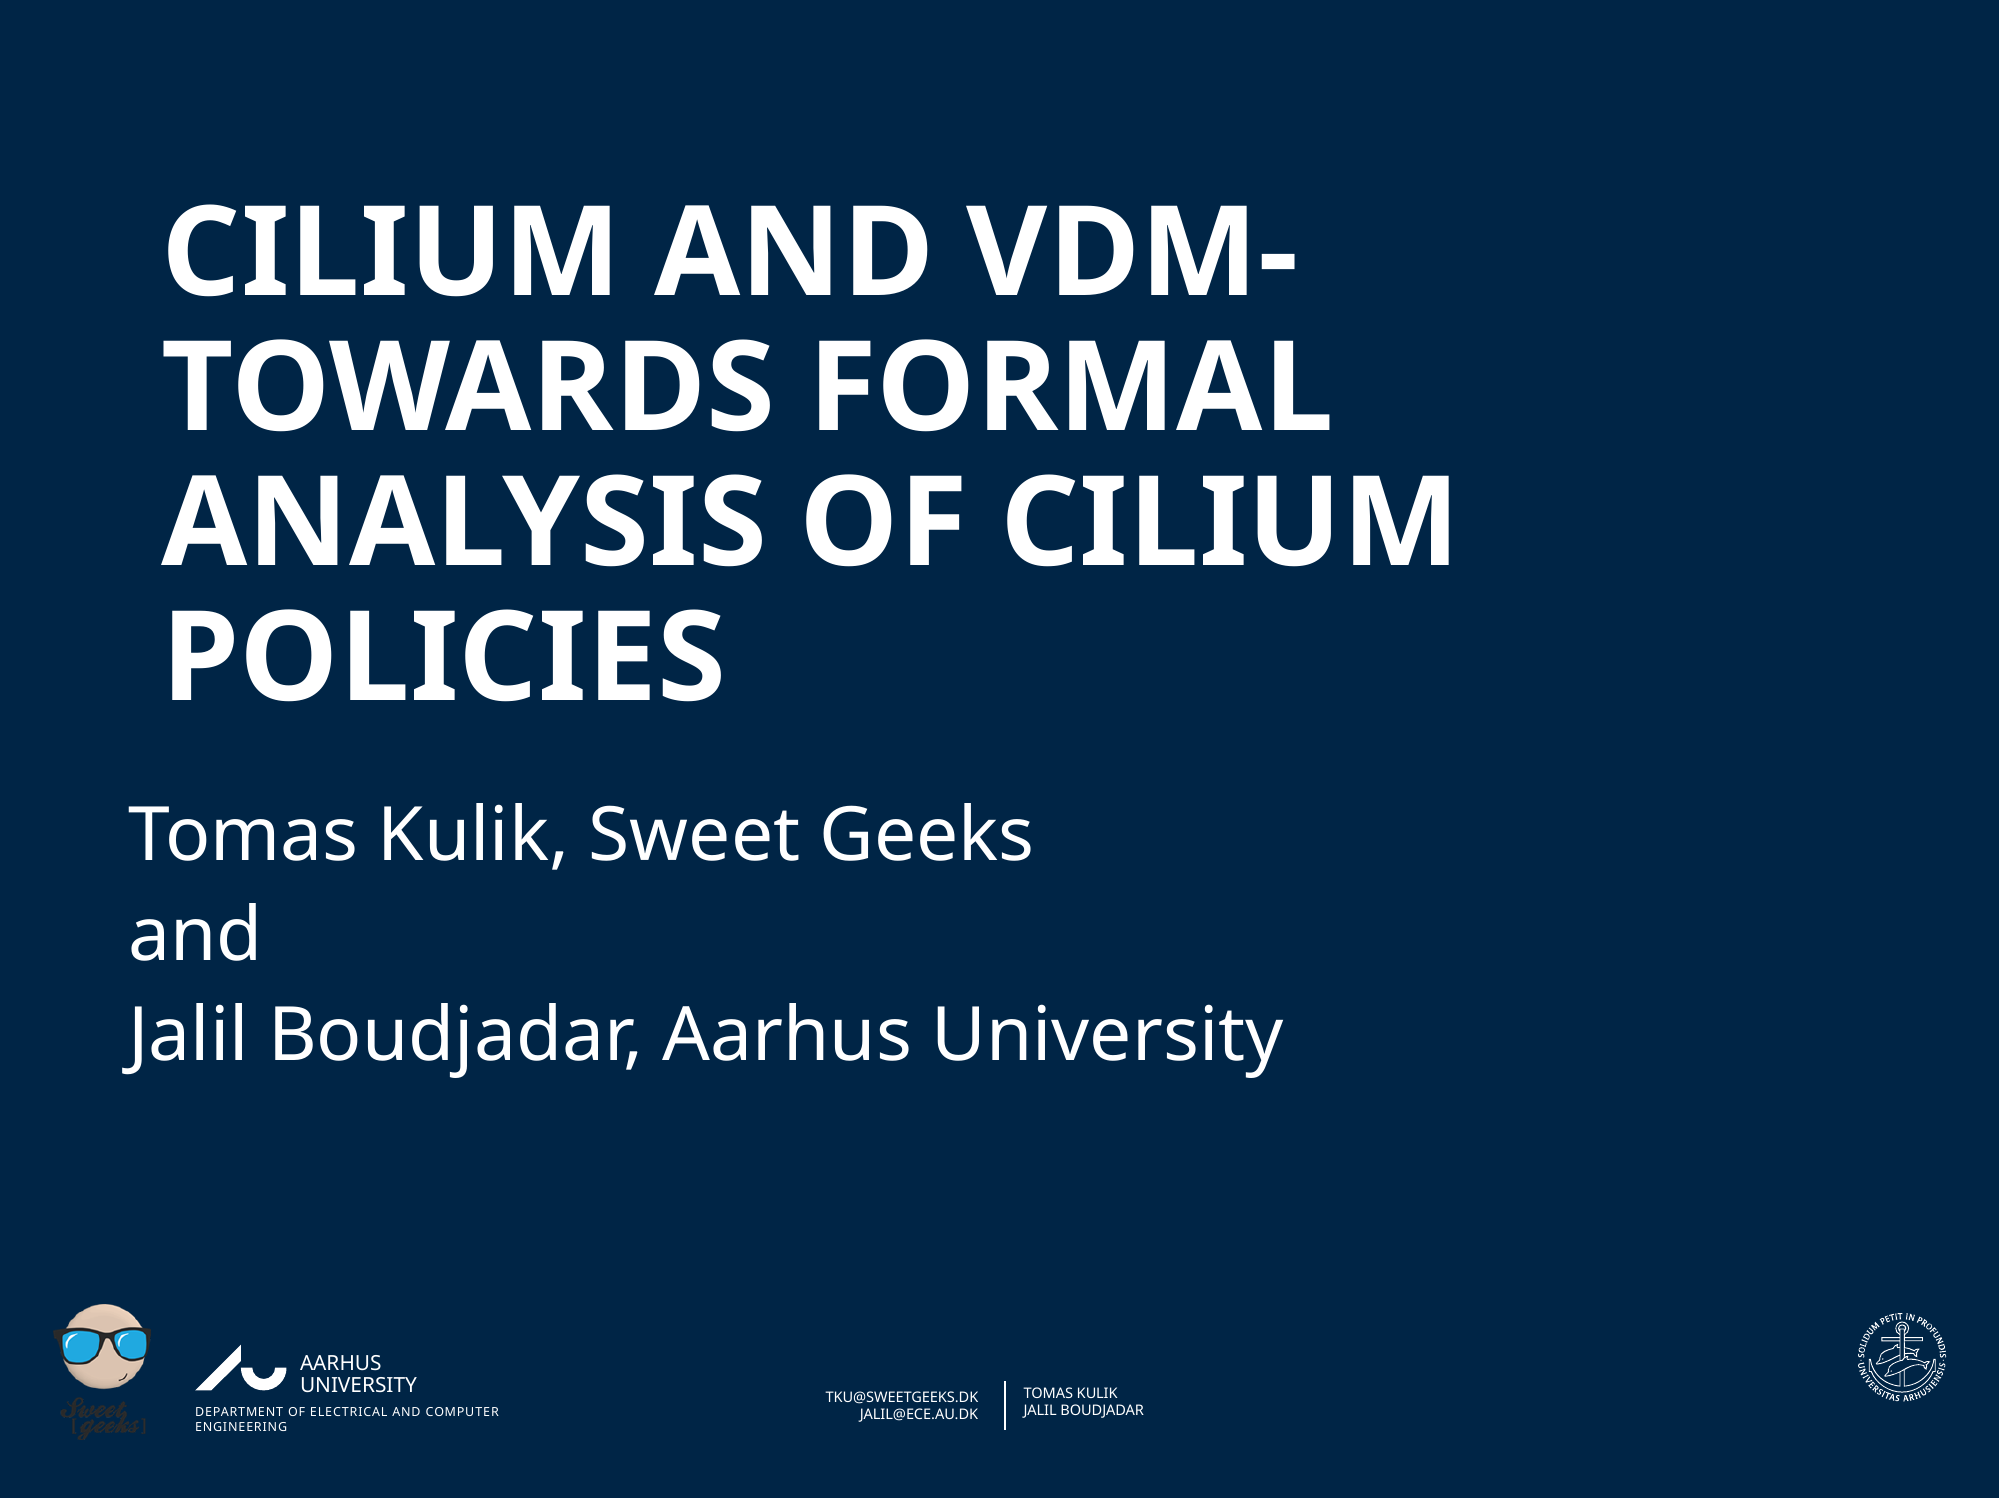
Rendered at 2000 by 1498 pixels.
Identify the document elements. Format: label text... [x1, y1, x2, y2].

picture [0, 0, 2000, 1498]
text_box Tomas Kulik, Sweet Geeks and Jalil Boudjadar, Aarhus University [113, 767, 1661, 1083]
title Cilium and VDM- Towards formal analysis of Cilium policies [161, 321, 1898, 594]
